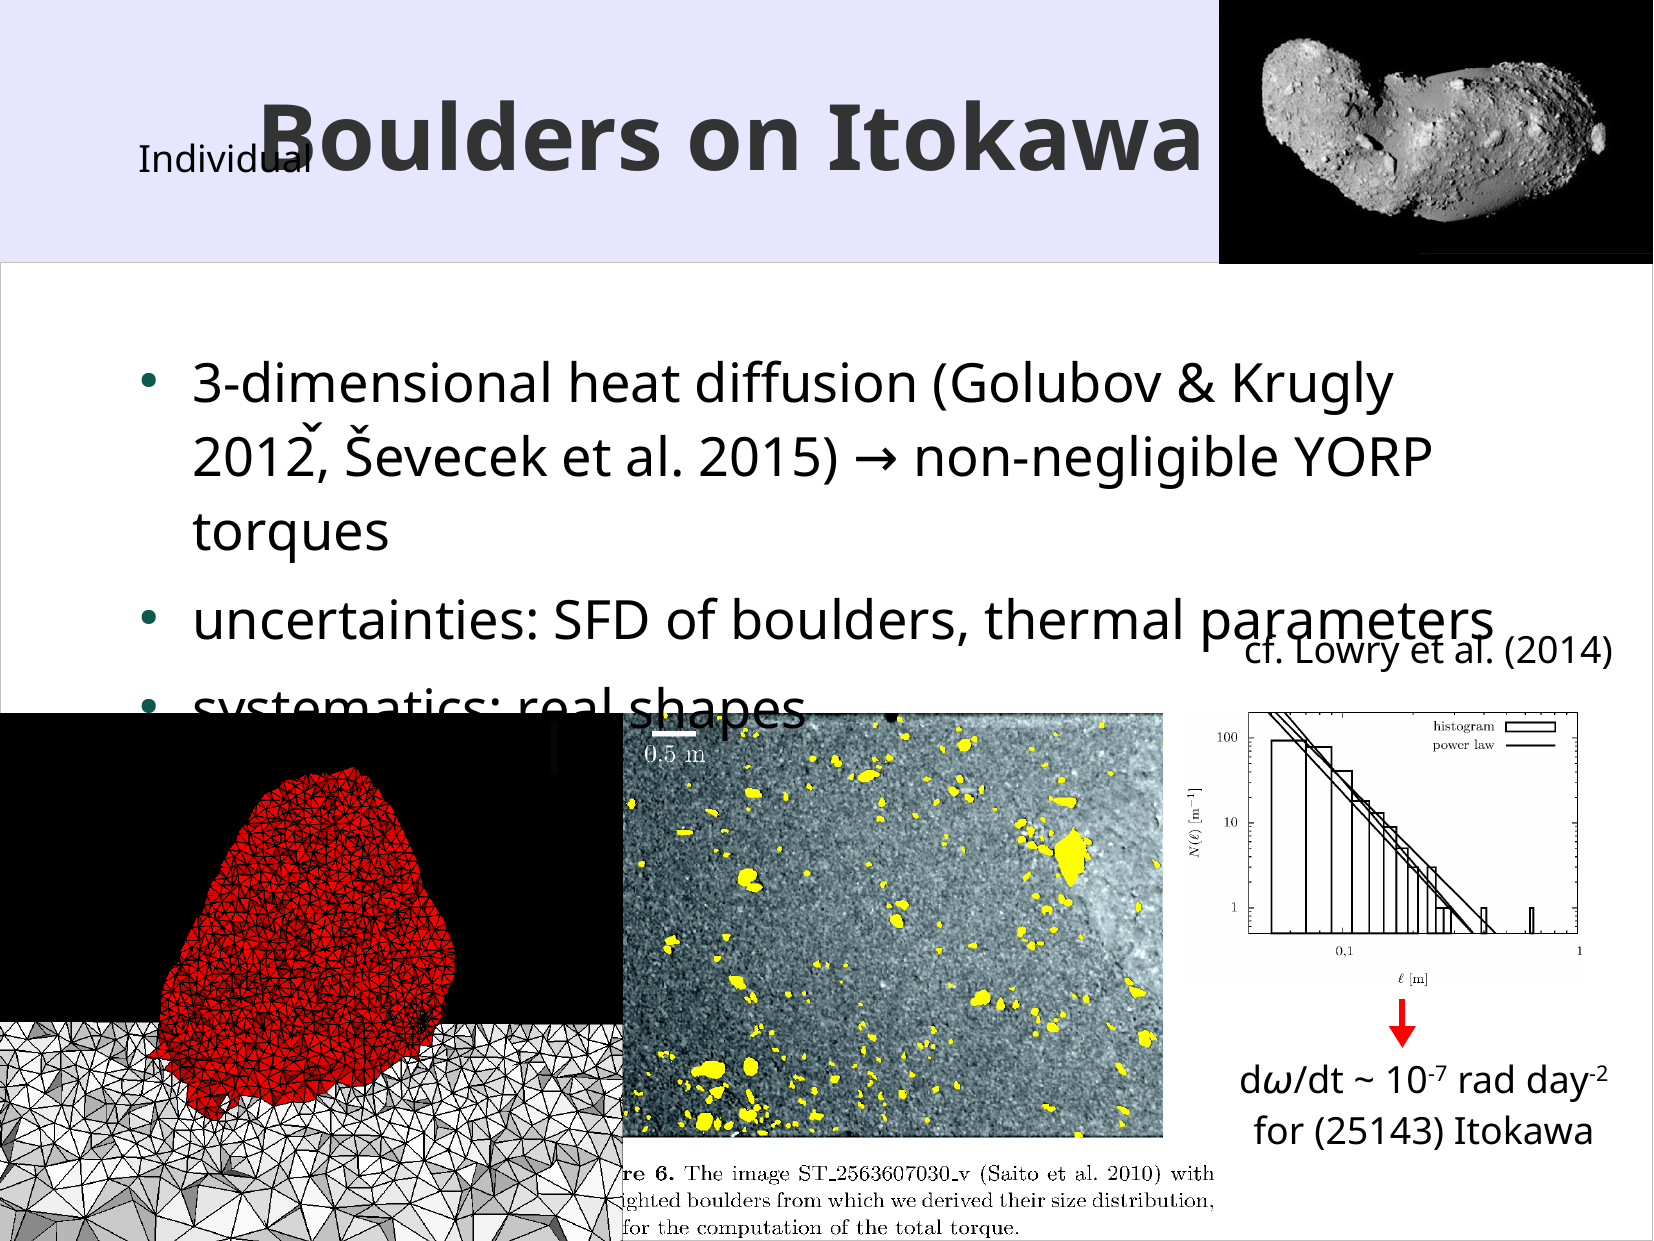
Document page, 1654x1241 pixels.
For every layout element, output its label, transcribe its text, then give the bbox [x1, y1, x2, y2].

list 3-dimensional heat diffusion (Golubov & Krugly 2012, Ševecek et al. 2015) → non-negligible YORP torques uncertainties: SFD of boulders, thermal parameters systematics: real shapes [121, 344, 1534, 1065]
text_box Individual [123, 125, 302, 185]
picture [1187, 712, 1582, 986]
picture [0, 713, 1214, 1241]
text_box ˇ [285, 398, 335, 482]
text_box cf. Lowry et al. (2014) [1229, 616, 1592, 676]
text_box dω/dt ~ 10-7 rad day-2 for (25143) Itokawa [1224, 1046, 1599, 1150]
picture [1219, 0, 1653, 264]
title Boulders on Itokawa [25, 31, 1219, 239]
